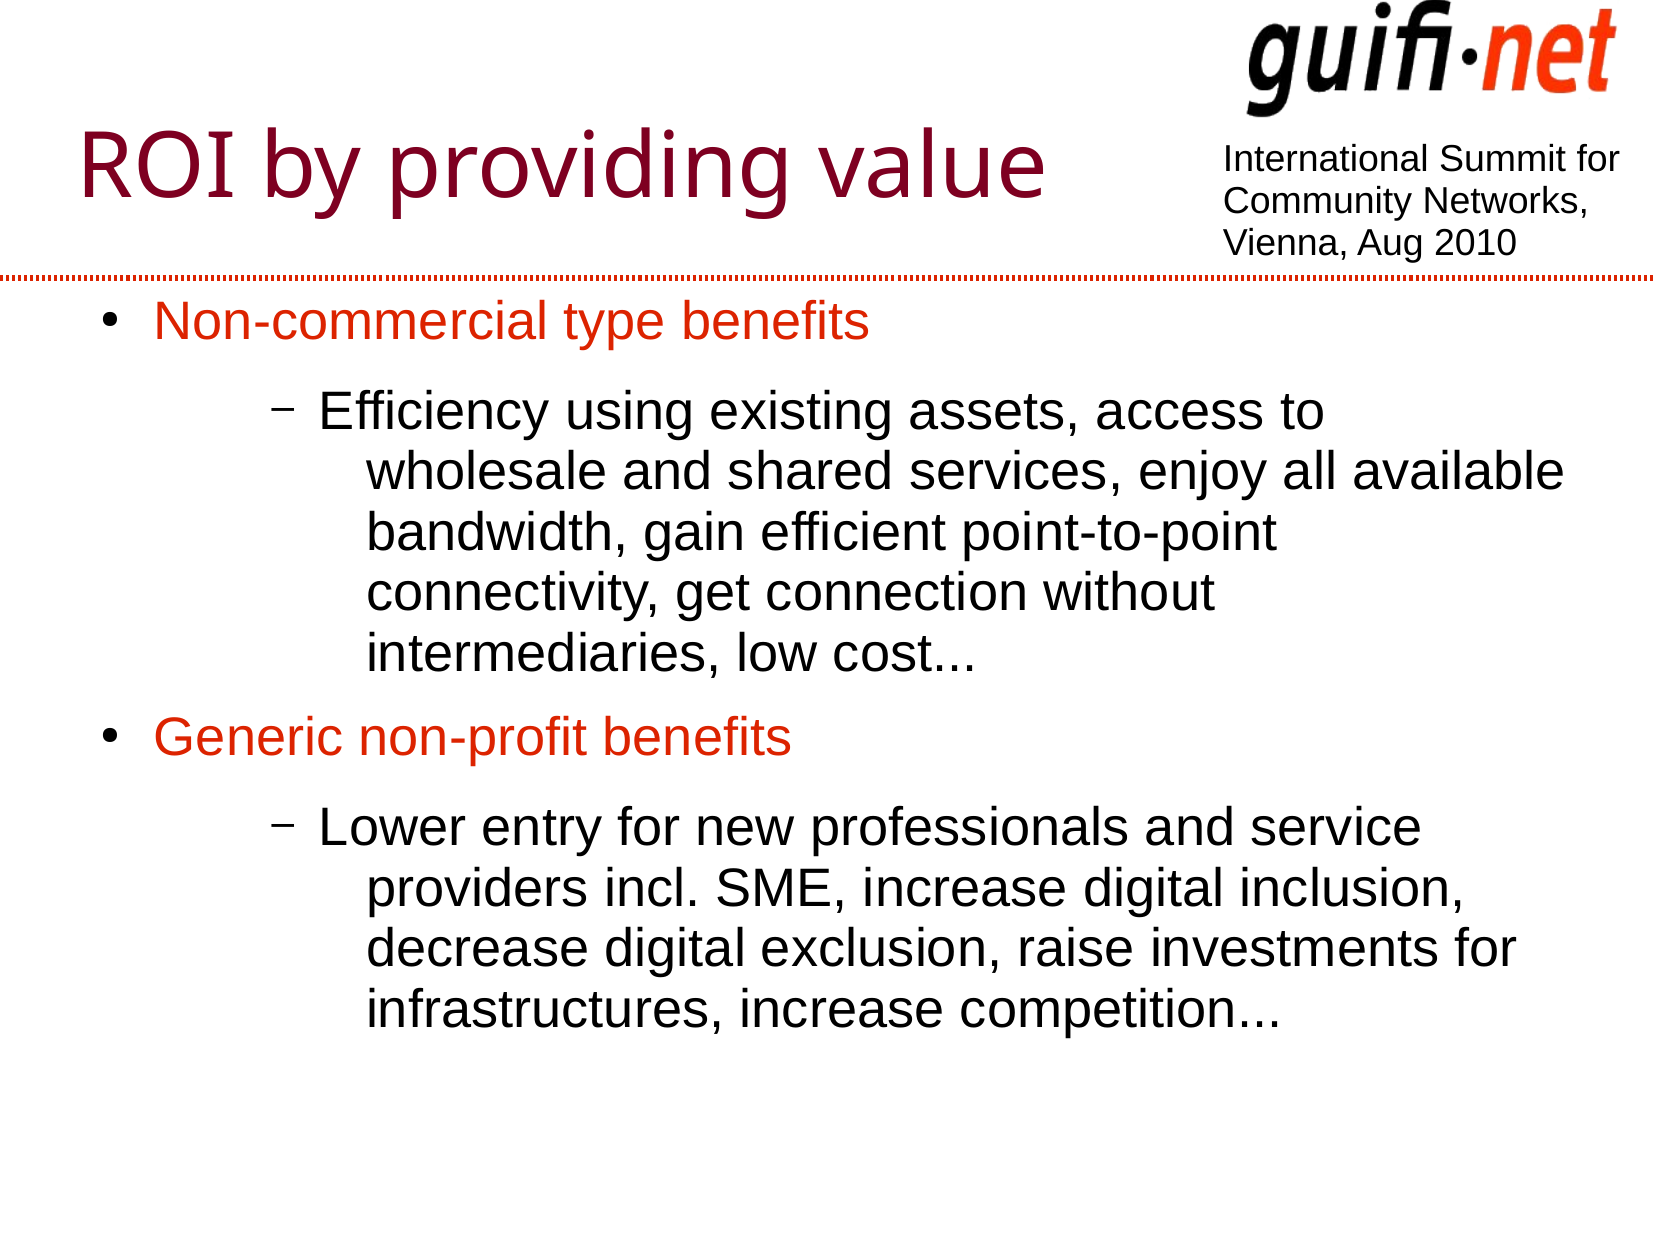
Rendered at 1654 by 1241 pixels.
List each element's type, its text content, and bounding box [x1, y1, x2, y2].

list Non-commercial type benefits Efficiency using existing assets, access to wholesale and shared services, enjoy all available bandwidth, gain efficient point-to-point connectivity, get connection without intermediaries, low cost... Generic non-profit benefits Lower entry for new professionals and service providers incl. SME, increase digital inclusion, decrease digital exclusion, raise investments for infrastructures, increase competition... [82, 290, 1571, 1094]
title ROI by providing value [76, 55, 1093, 270]
picture [1240, 0, 1625, 119]
